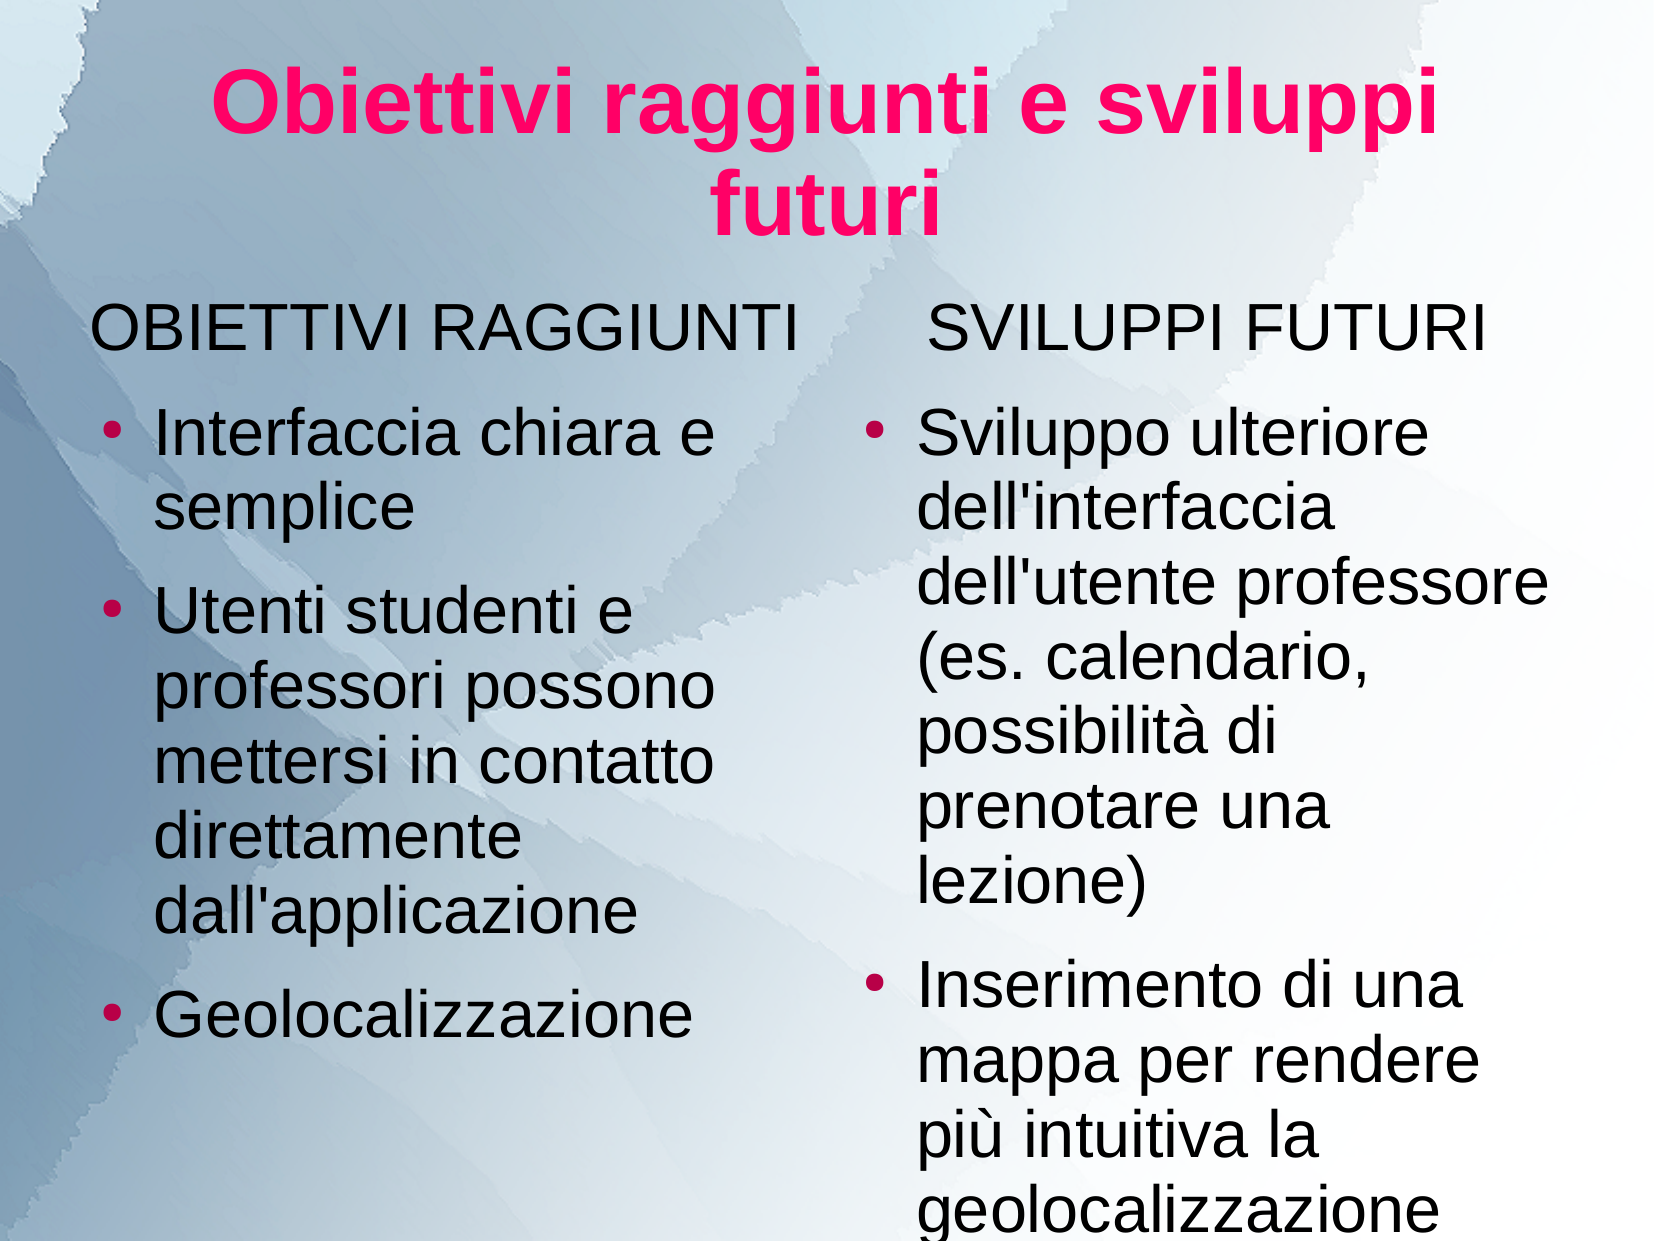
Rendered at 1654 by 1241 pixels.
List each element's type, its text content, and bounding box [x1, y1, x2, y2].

list SVILUPPI FUTURI Sviluppo ulteriore dell'interfaccia dell'utente professore (es. calendario, possibilità di prenotare una lezione) Inserimento di una mappa per rendere più intuitiva la geolocalizzazione [845, 290, 1572, 1241]
title Obiettivi raggiunti e sviluppi futuri [82, 49, 1571, 257]
list OBIETTIVI RAGGIUNTI Interfaccia chiara e semplice Utenti studenti e professori possono mettersi in contatto direttamente dall'applicazione Geolocalizzazione [82, 290, 809, 1127]
picture [0, 0, 1654, 1241]
